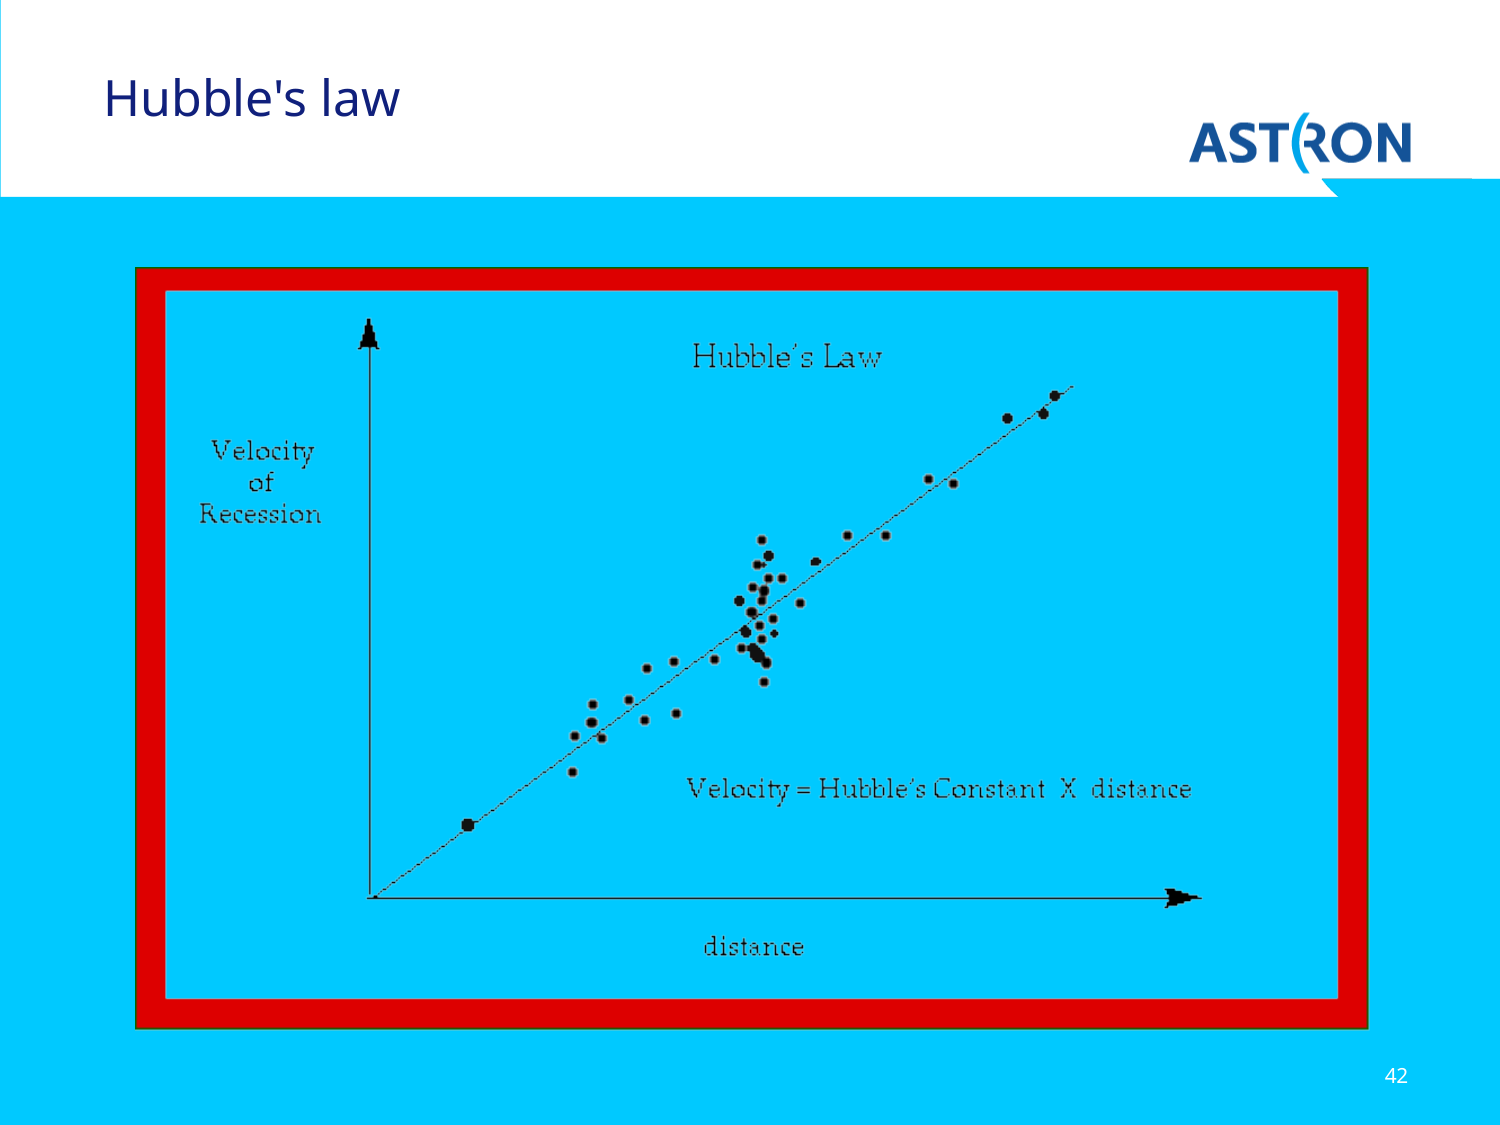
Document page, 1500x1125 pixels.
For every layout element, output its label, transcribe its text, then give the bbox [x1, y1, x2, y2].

picture [0, 0, 1500, 196]
picture [136, 268, 1369, 1030]
text_box Hubble's law [88, 59, 709, 207]
text_box <number> [1208, 1062, 1409, 1125]
